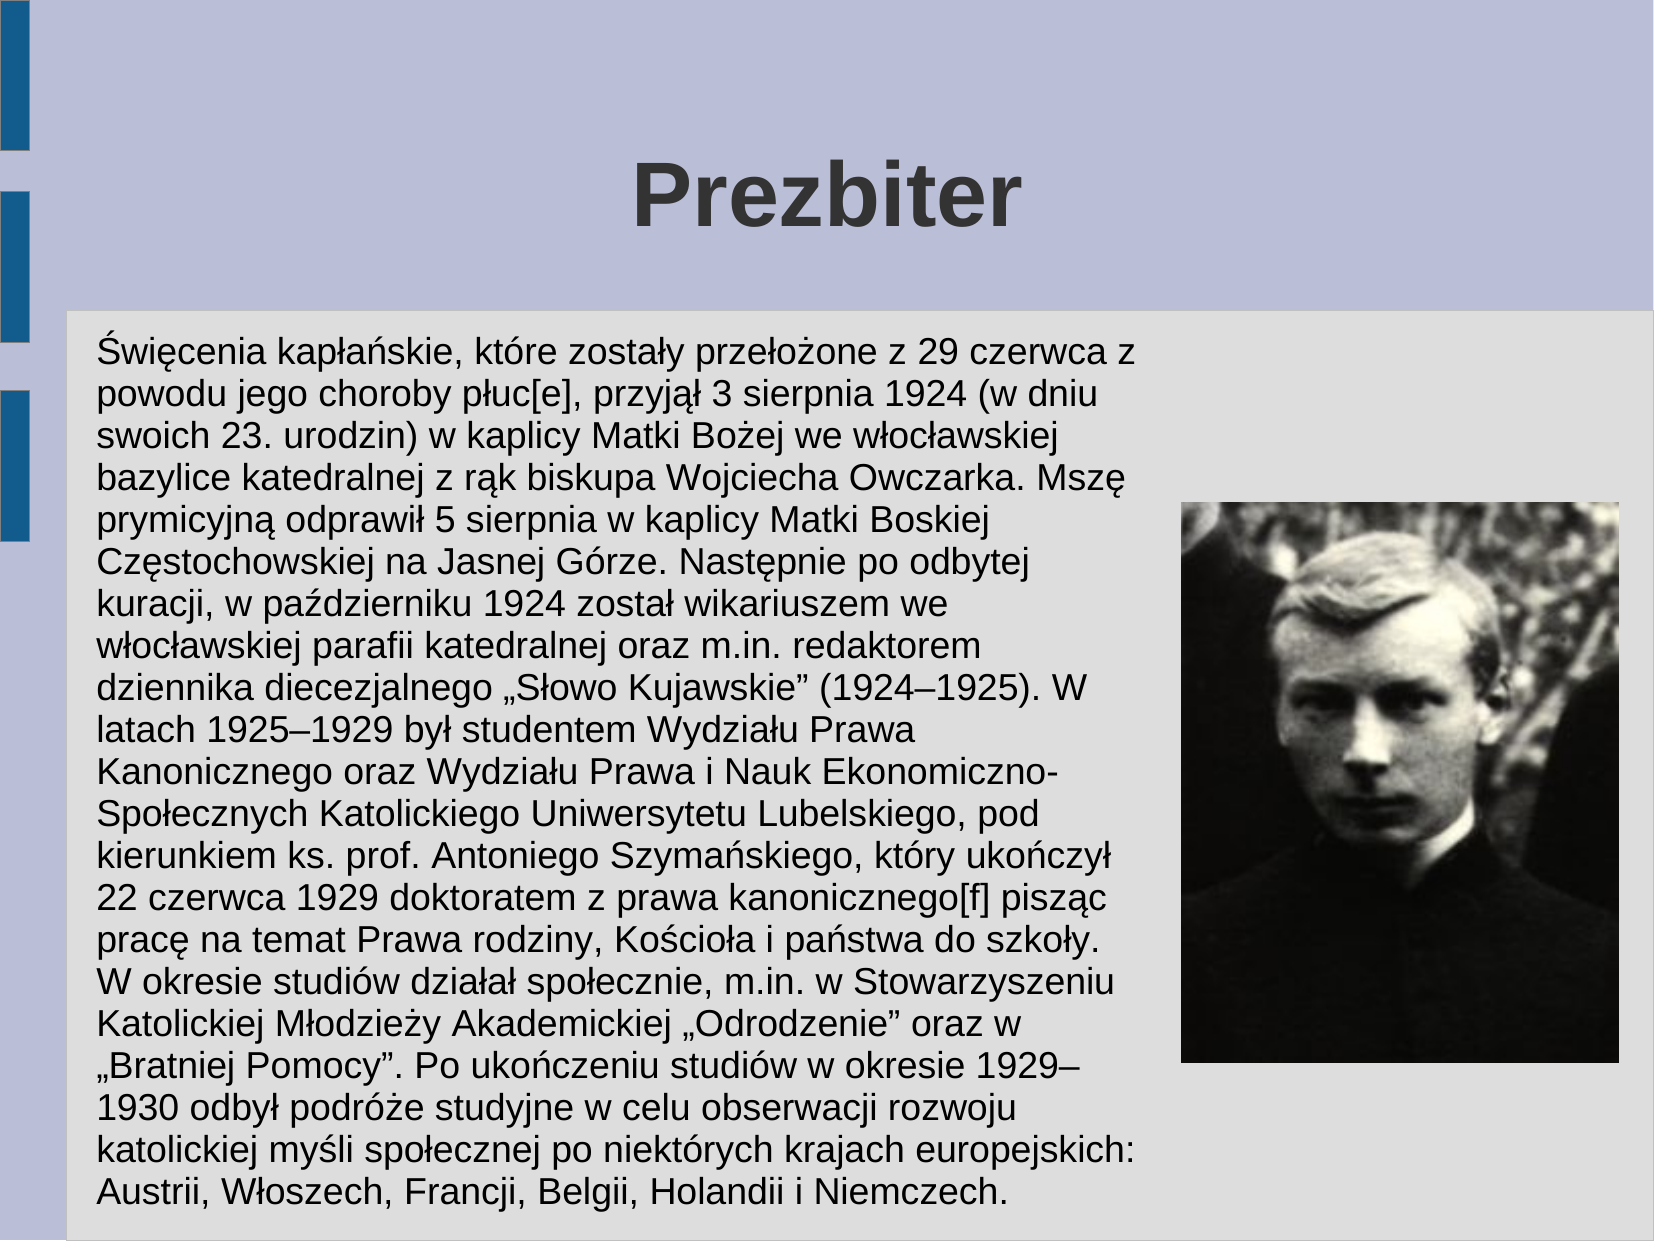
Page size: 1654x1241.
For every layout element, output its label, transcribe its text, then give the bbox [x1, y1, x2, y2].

picture [1181, 502, 1619, 1063]
title Prezbiter [121, 91, 1534, 299]
list Święcenia kapłańskie, które zostały przełożone z 29 czerwca z powodu jego choroby płuc[e], przyjął 3 sierpnia 1924 (w dniu swoich 23. urodzin) w kaplicy Matki Bożej we włocławskiej bazylice katedralnej z rąk biskupa Wojciecha Owczarka. Mszę prymicyjną odprawił 5 sierpnia w kaplicy Matki Boskiej Częstochowskiej na Jasnej Górze. Następnie po odbytej kuracji, w październiku 1924 został wikariuszem we włocławskiej parafii katedralnej oraz m.in. redaktorem dziennika diecezjalnego „Słowo Kujawskie” (1924–1925). W latach 1925–1929 był studentem Wydziału Prawa Kanonicznego oraz Wydziału Prawa i Nauk Ekonomiczno-Społecznych Katolickiego Uniwersytetu Lubelskiego, pod kierunkiem ks. prof. Antoniego Szymańskiego, który ukończył 22 czerwca 1929 doktoratem z prawa kanonicznego[f] pisząc pracę na temat Prawa rodziny, Kościoła i państwa do szkoły. W okresie studiów działał społecznie, m.in. w Stowarzyszeniu Katolickiej Młodzieży Akademickiej „Odrodzenie” oraz w „Bratniej Pomocy”. Po ukończeniu studiów w okresie 1929–1930 odbył podróże studyjne w celu obserwacji rozwoju katolickiej myśli społecznej po niektórych krajach europejskich: Austrii, Włoszech, Francji, Belgii, Holandii i Niemczech. [25, 330, 1146, 1241]
